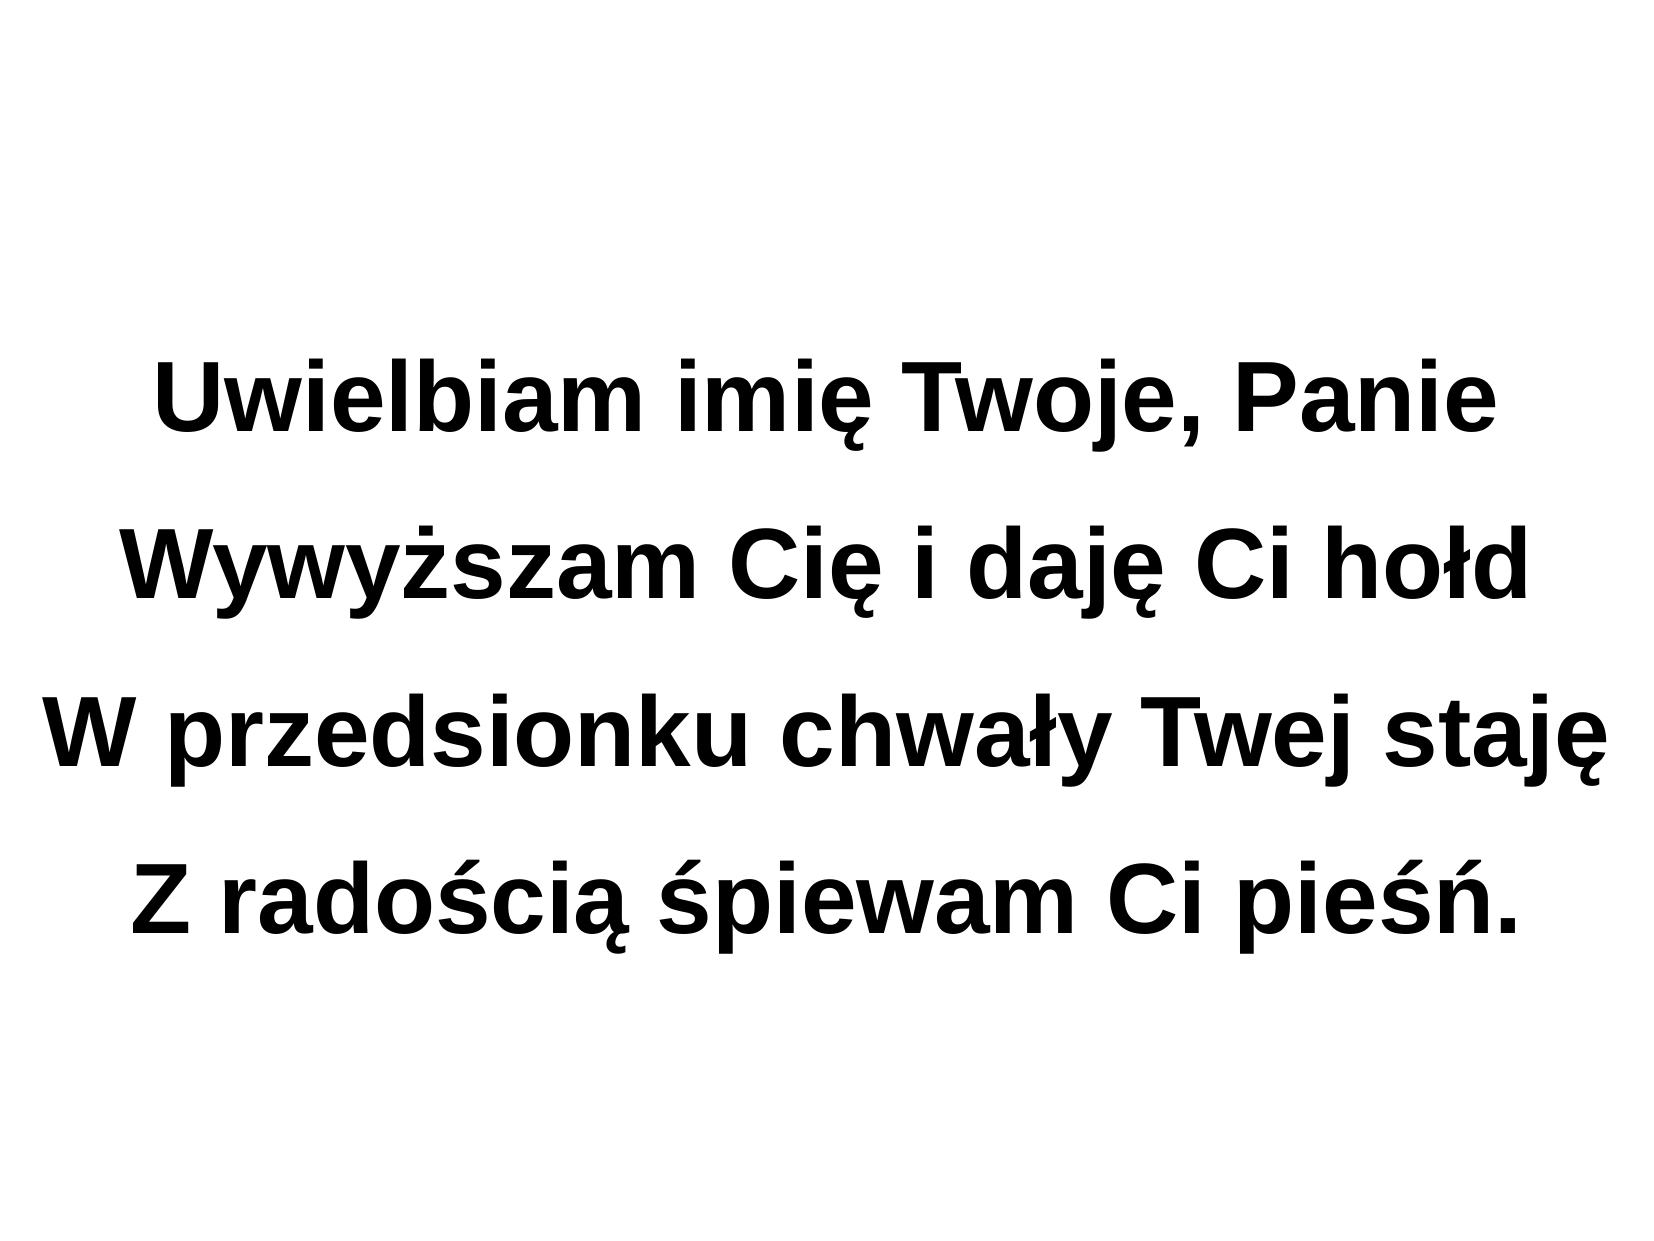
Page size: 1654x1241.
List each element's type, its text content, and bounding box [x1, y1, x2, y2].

subtitle Uwielbiam imię Twoje, Panie Wywyższam Cię i daję Ci hołd W przedsionku chwały Twej staję Z radością śpiewam Ci pieśń. [0, 0, 1654, 1241]
